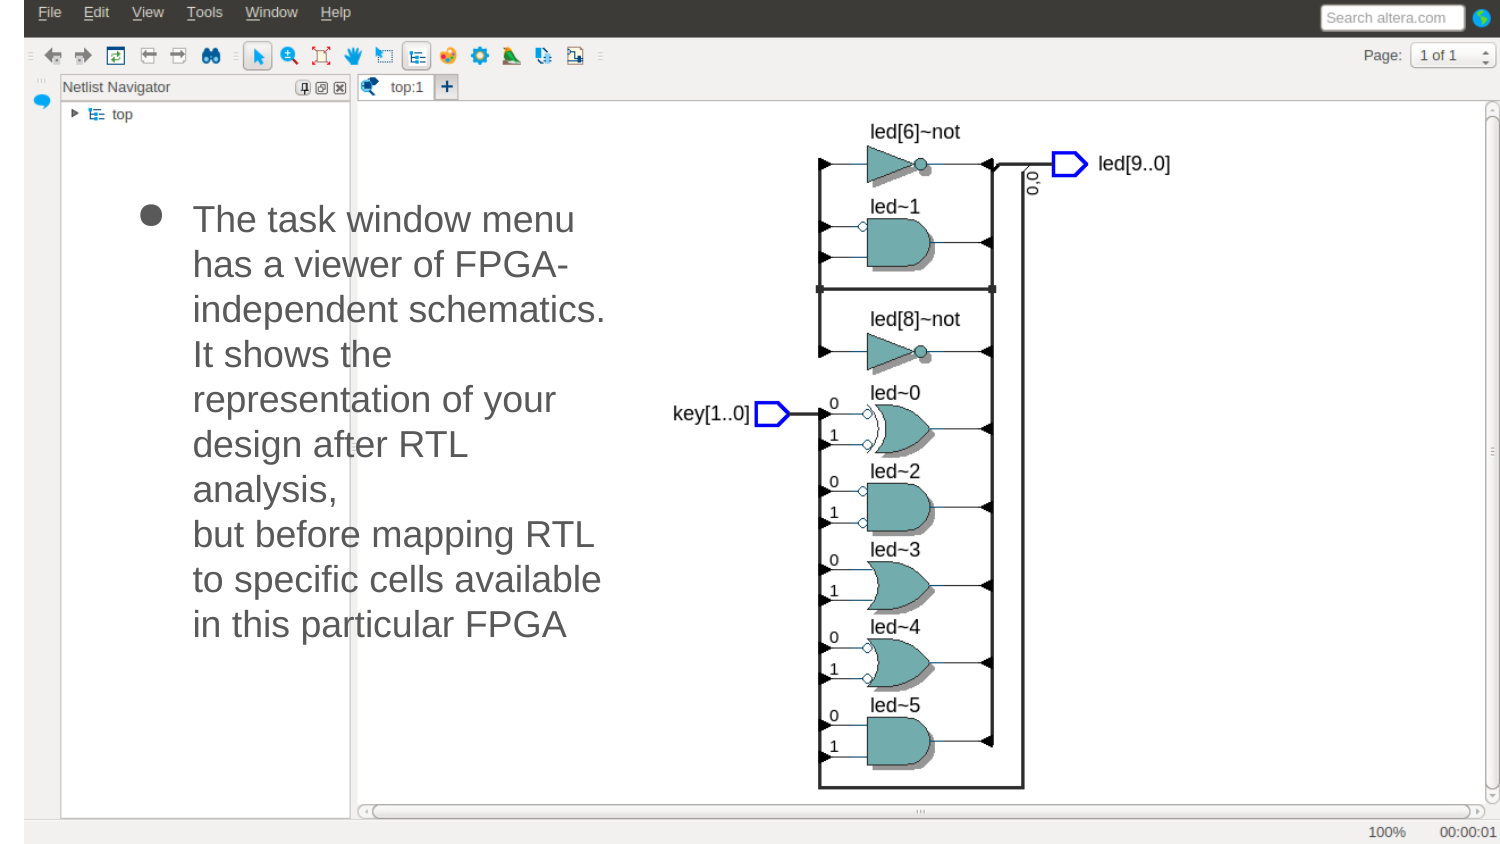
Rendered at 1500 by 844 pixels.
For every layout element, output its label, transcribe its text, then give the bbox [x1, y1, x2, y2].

picture [24, 0, 1500, 844]
title The task window menu has a viewer of FPGA-independent schematics. It shows the representation of your design after RTL analysis, but before mapping RTL to specific cells available in this particular FPGA [102, 179, 639, 779]
